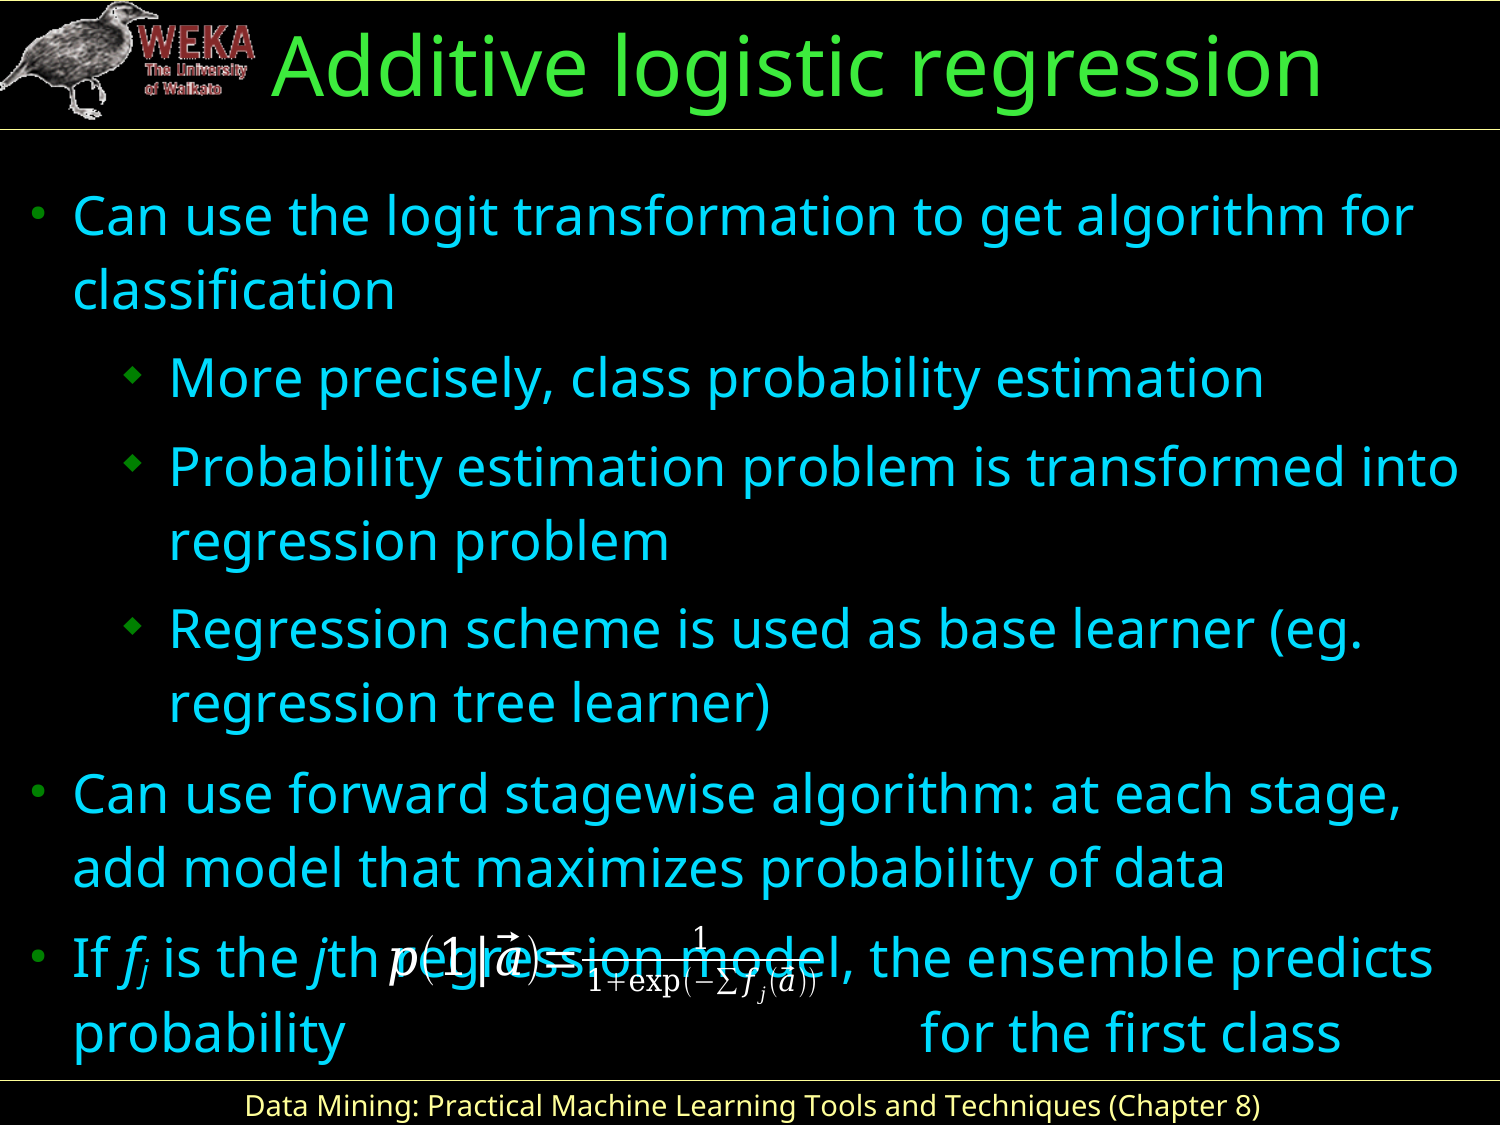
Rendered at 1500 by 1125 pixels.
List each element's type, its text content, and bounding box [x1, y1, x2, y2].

chart [380, 921, 827, 1004]
picture [0, 1, 263, 129]
title Additive logistic regression [263, 0, 1500, 159]
list Can use the logit transformation to get algorithm for classification More precisely, class probability estimation Probability estimation problem is transformed into regression problem Regression scheme is used as base learner (eg. regression tree learner) Can use forward stagewise algorithm: at each stage, add model that maximizes probability of data If fj is the jth regression model, the ensemble predicts probability for the first class [29, 177, 1477, 1093]
